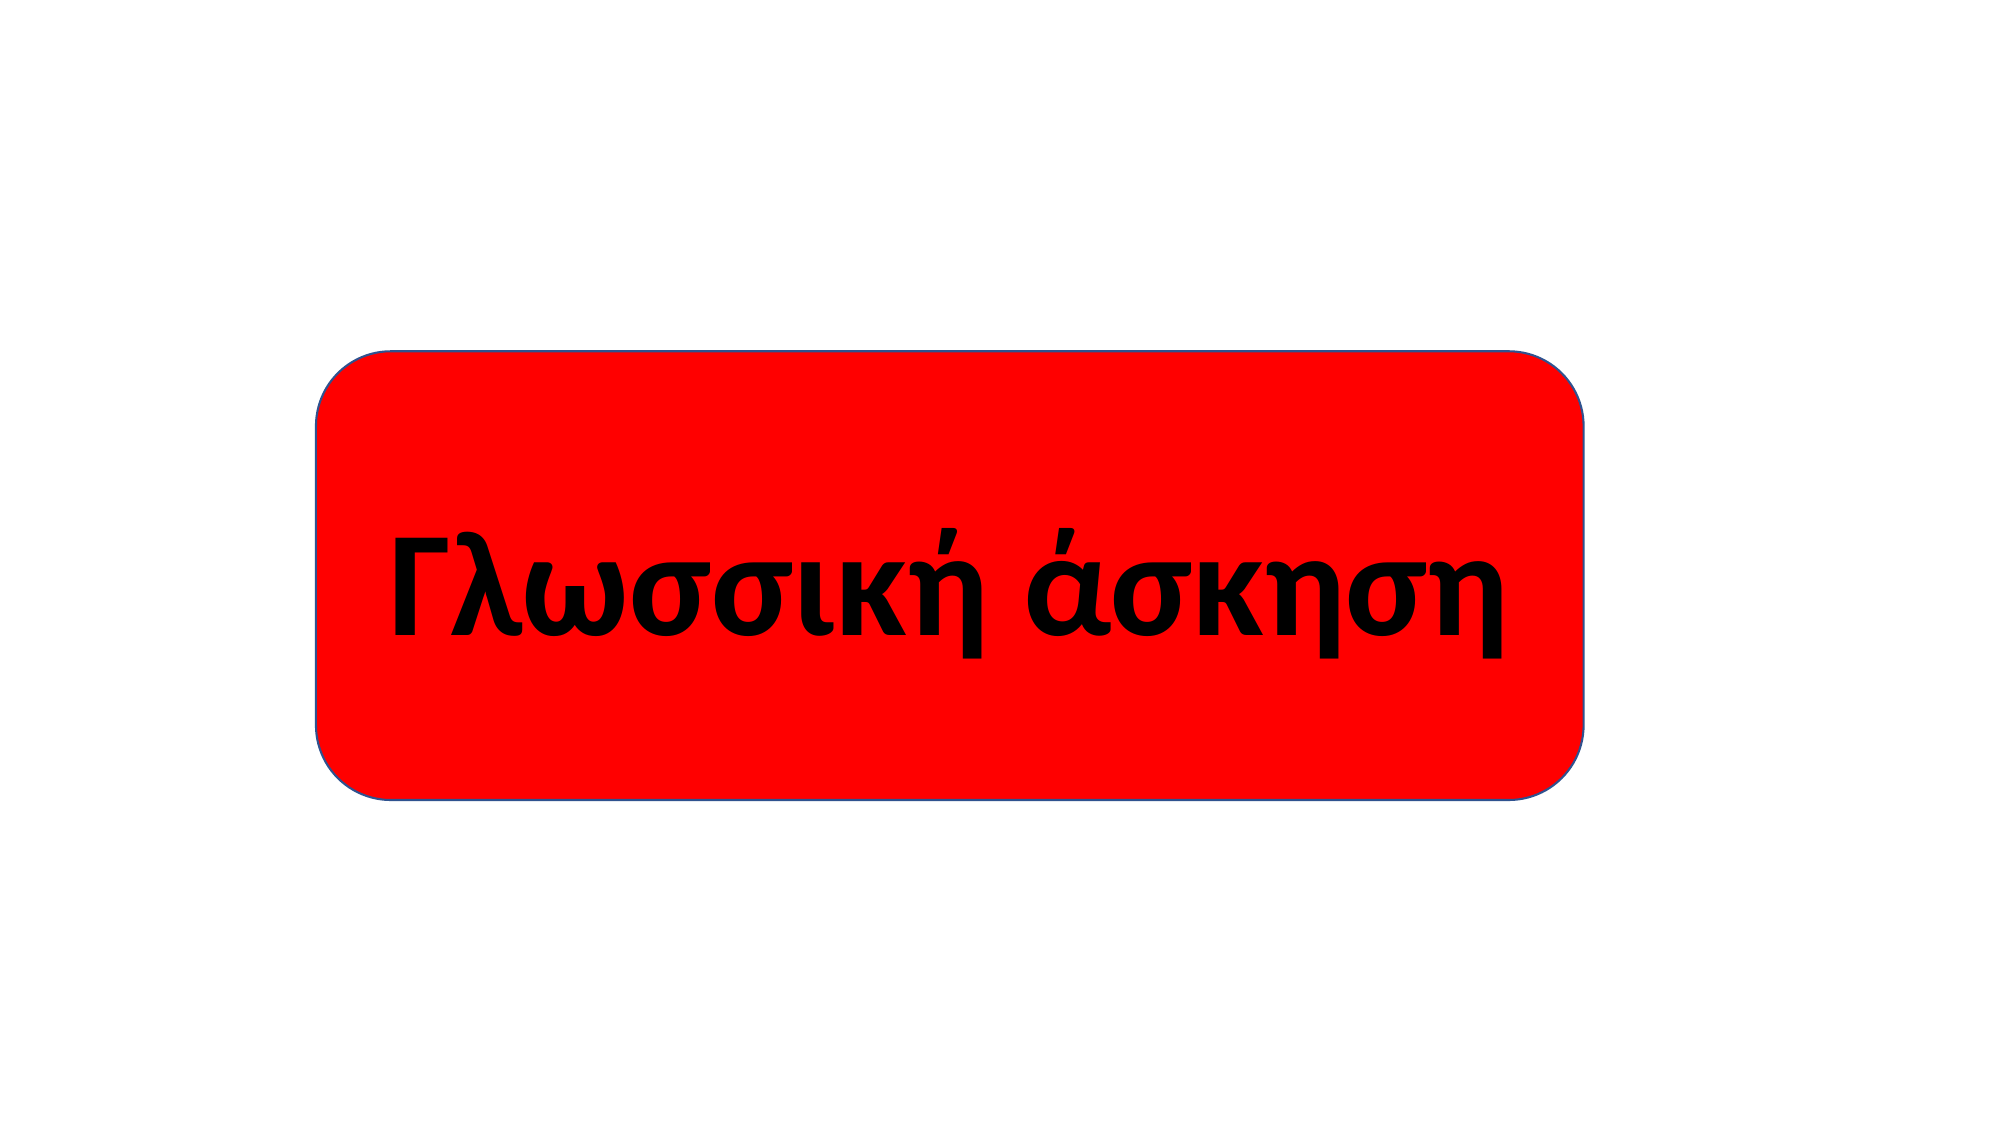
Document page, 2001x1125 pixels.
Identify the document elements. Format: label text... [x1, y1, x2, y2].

text_box Γλωσσική άσκηση [315, 351, 1584, 801]
